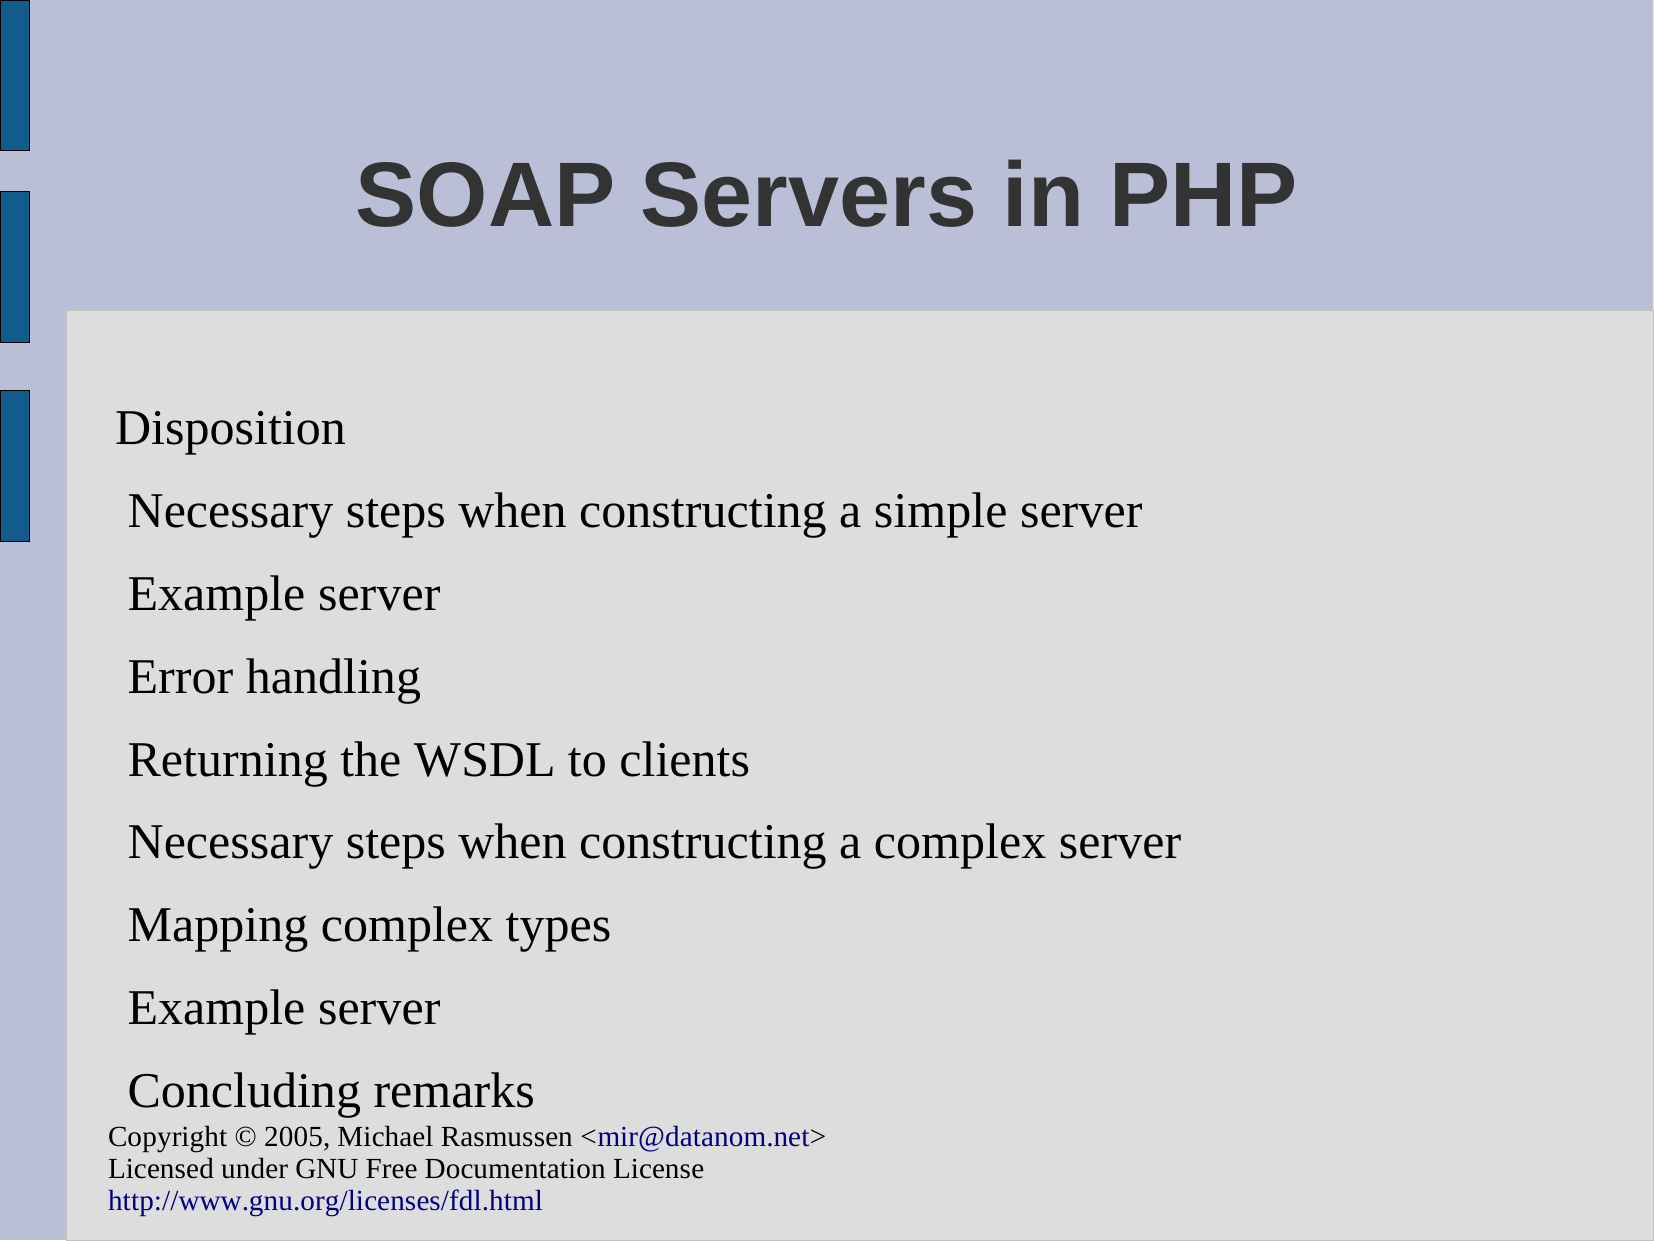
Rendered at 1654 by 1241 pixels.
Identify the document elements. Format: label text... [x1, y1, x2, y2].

text_box Copyright © 2005, Michael Rasmussen <mir@datanom.net> Licensed under GNU Free Documentation License http://www.gnu.org/licenses/fdl.html [108, 1120, 1564, 1218]
title SOAP Servers in PHP [121, 91, 1534, 299]
text_box Disposition Necessary steps when constructing a simple server Example server Error handling Returning the WSDL to clients Necessary steps when constructing a complex server Mapping complex types Example server Concluding remarks [115, 372, 1584, 1091]
